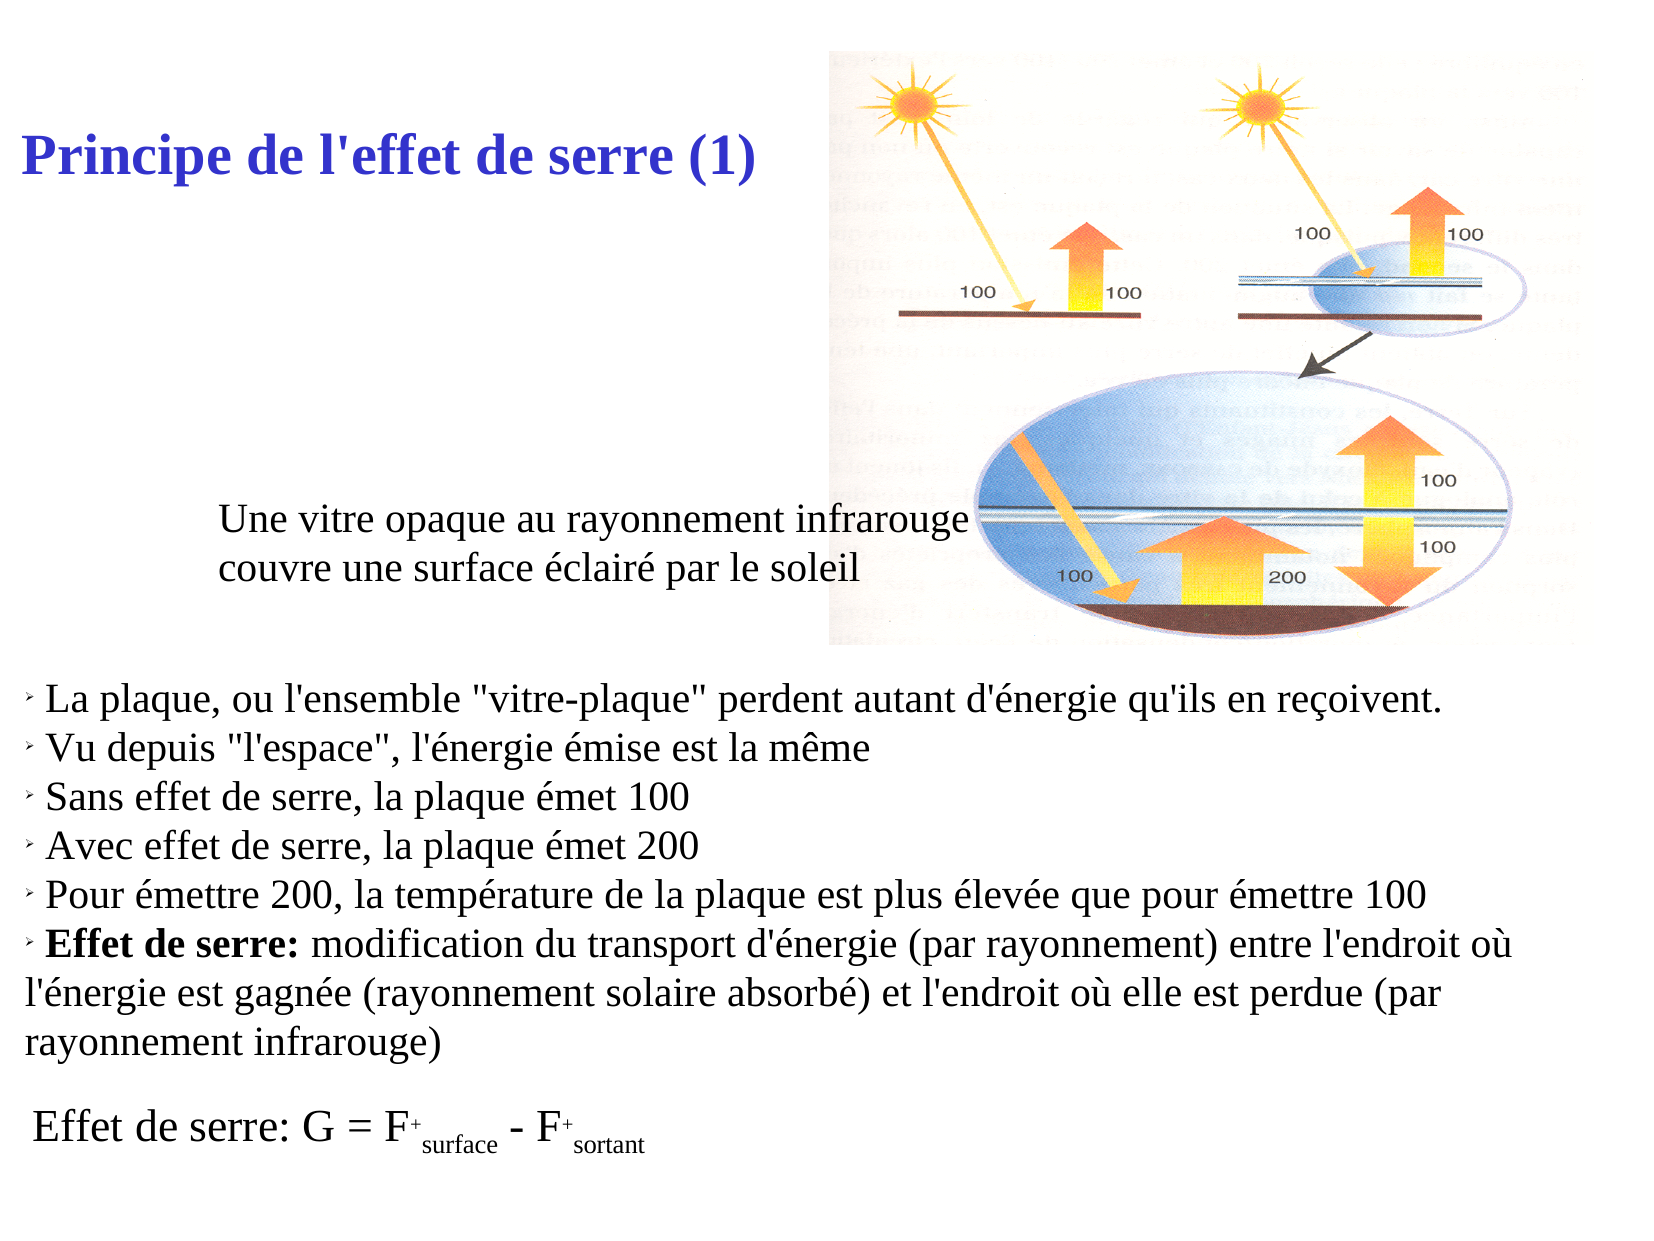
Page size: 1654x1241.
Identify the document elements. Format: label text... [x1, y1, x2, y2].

text_box Principe de l'effet de serre (1) [21, 122, 781, 212]
text_box Une vitre opaque au rayonnement infrarouge couvre une surface éclairé par le soleil [218, 495, 970, 592]
text_box Effet de serre: G = F+surface - F+sortant [32, 1101, 728, 1161]
picture [829, 51, 1594, 645]
text_box La plaque, ou l'ensemble "vitre-plaque" perdent autant d'énergie qu'ils en reçoivent. Vu depuis "l'espace", l'énergie émise est la même Sans effet de serre, la plaque émet 100 Avec effet de serre, la plaque émet 200 Pour émettre 200, la température de la plaque est plus élevée que pour émettre 100 Effet de serre: modification du transport d'énergie (par rayonnement) entre l'endroit où l'énergie est gagnée (rayonnement solaire absorbé) et l'endroit où elle est perdue (par rayonnement infrarouge) [10, 667, 1588, 1207]
